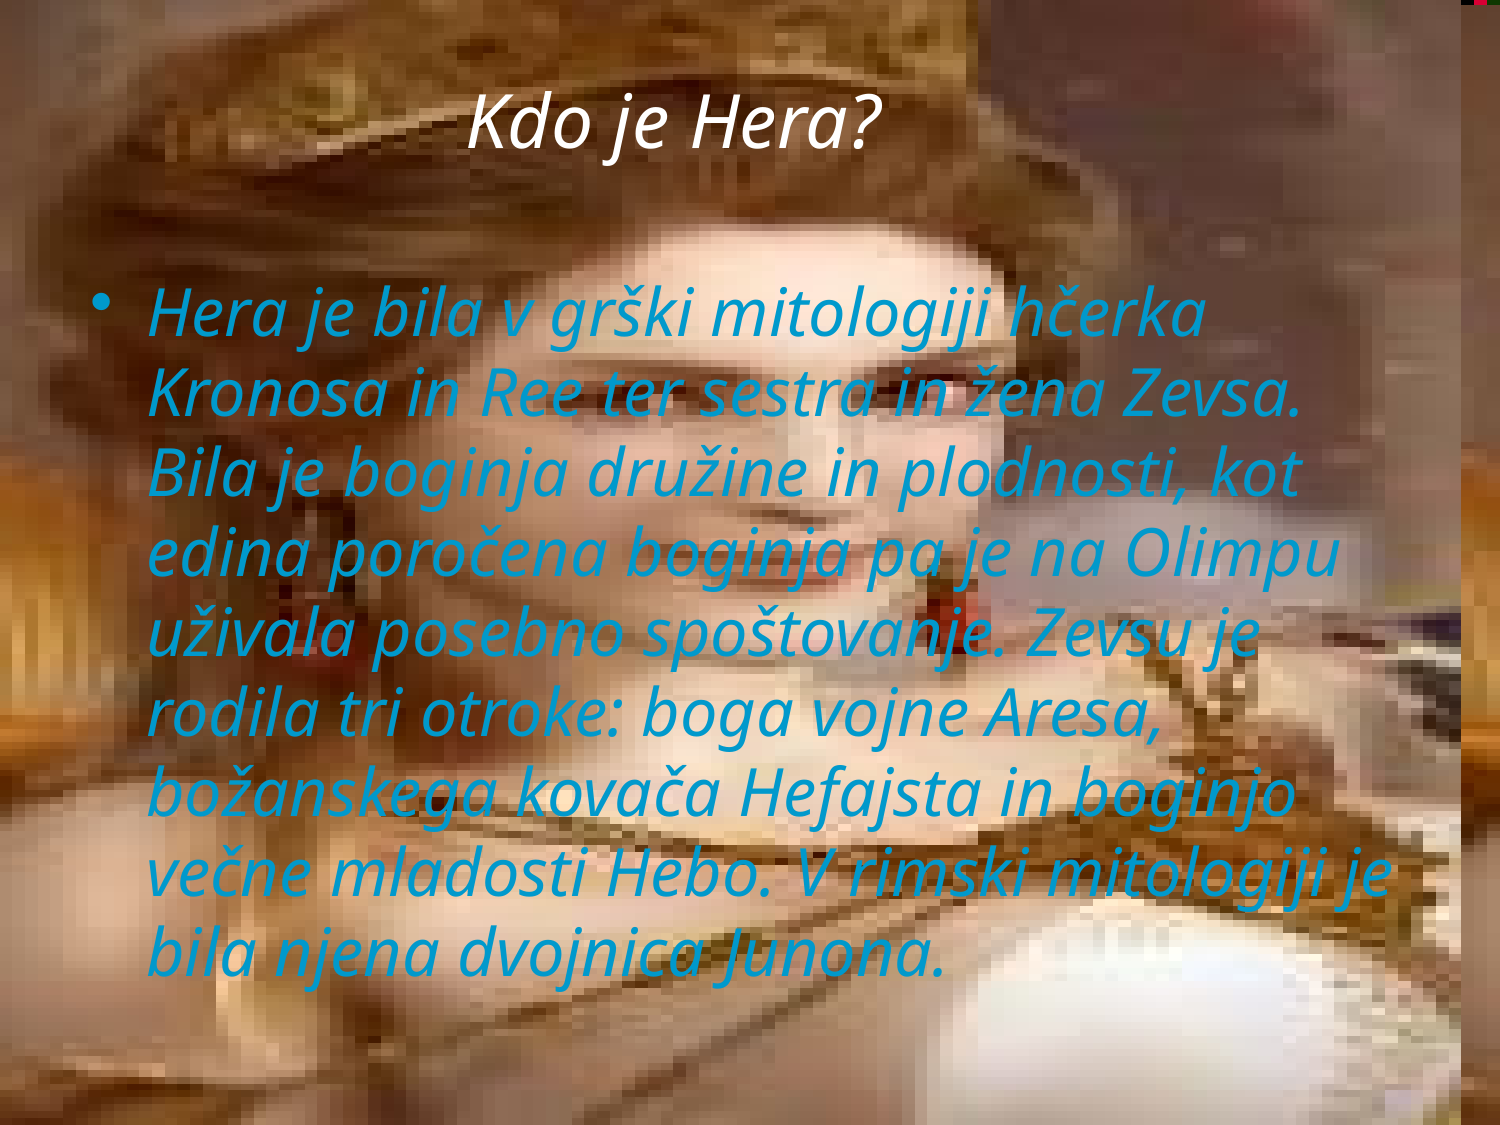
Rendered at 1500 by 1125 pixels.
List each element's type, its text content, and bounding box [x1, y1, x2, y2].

text_box Kdo je Hera? [277, 66, 1069, 232]
list Hera je bila v grški mitologiji hčerka Kronosa in Ree ter sestra in žena Zevsa. Bila je boginja družine in plodnosti, kot edina poročena boginja pa je na Olimpu uživala posebno spoštovanje. Zevsu je rodila tri otroke: boga vojne Aresa, božanskega kovača Hefajsta in boginjo večne mladosti Hebo. V rimski mitologiji je bila njena dvojnica Junona. [75, 262, 1425, 1005]
picture [0, 0, 1500, 1125]
